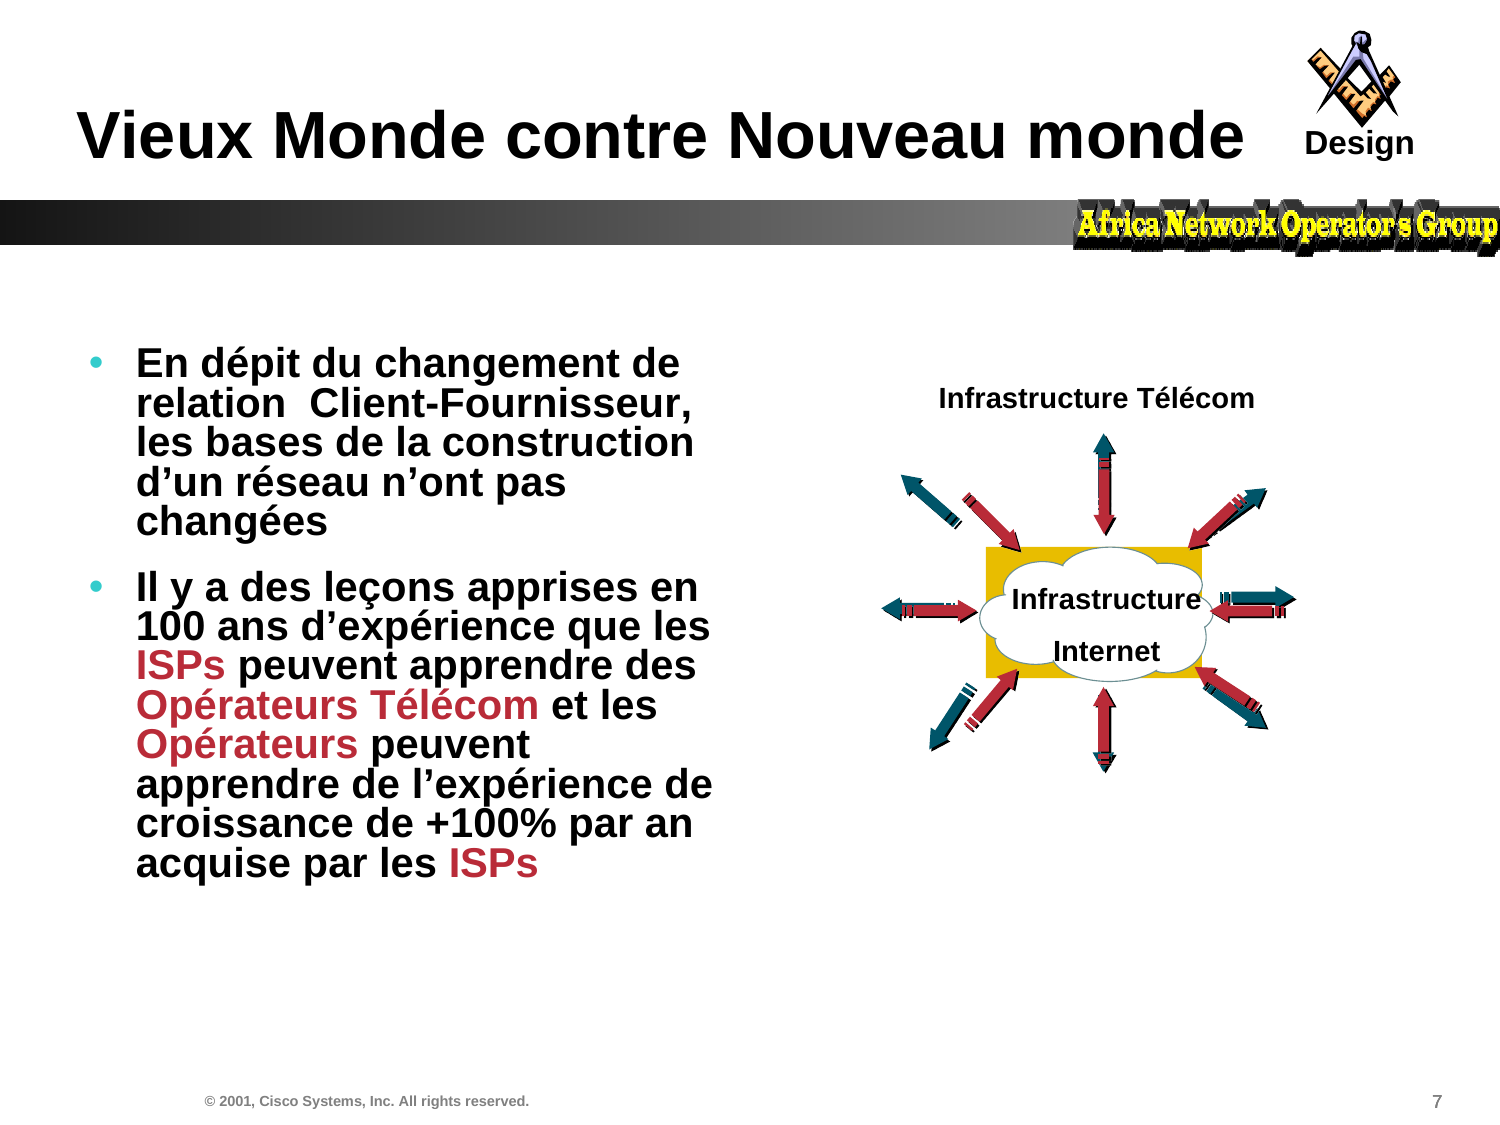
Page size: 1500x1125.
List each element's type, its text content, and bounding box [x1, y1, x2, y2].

text_box [961, 492, 976, 507]
text_box [1092, 433, 1115, 535]
picture [978, 546, 1215, 683]
text_box [1223, 592, 1273, 622]
title Vieux Monde contre Nouveau monde [62, 41, 1314, 180]
text_box [1223, 678, 1266, 728]
text_box [1092, 709, 1115, 772]
picture [1070, 180, 1500, 275]
picture [1307, 29, 1402, 118]
text_box [1231, 586, 1295, 616]
text_box [963, 692, 991, 731]
text_box [970, 500, 1020, 551]
text_box Design [1292, 118, 1428, 168]
list En dépit du changement de relation Client-Fournisseur, les bases de la construction d’un réseau n’ont pas changées Il y a des leçons apprises en 100 ans d’expérience que les ISPs peuvent apprendre des Opérateurs Télécom et les Opérateurs peuvent apprendre de l’expérience de croissance de +100% par an acquise par les ISPs [74, 319, 737, 912]
text_box [900, 474, 961, 528]
text_box Infrastructure Télécom [901, 373, 1293, 424]
text_box [1187, 488, 1266, 549]
text_box Infrastructure Internet [990, 575, 1223, 709]
text_box [881, 597, 977, 622]
text_box [929, 682, 976, 750]
